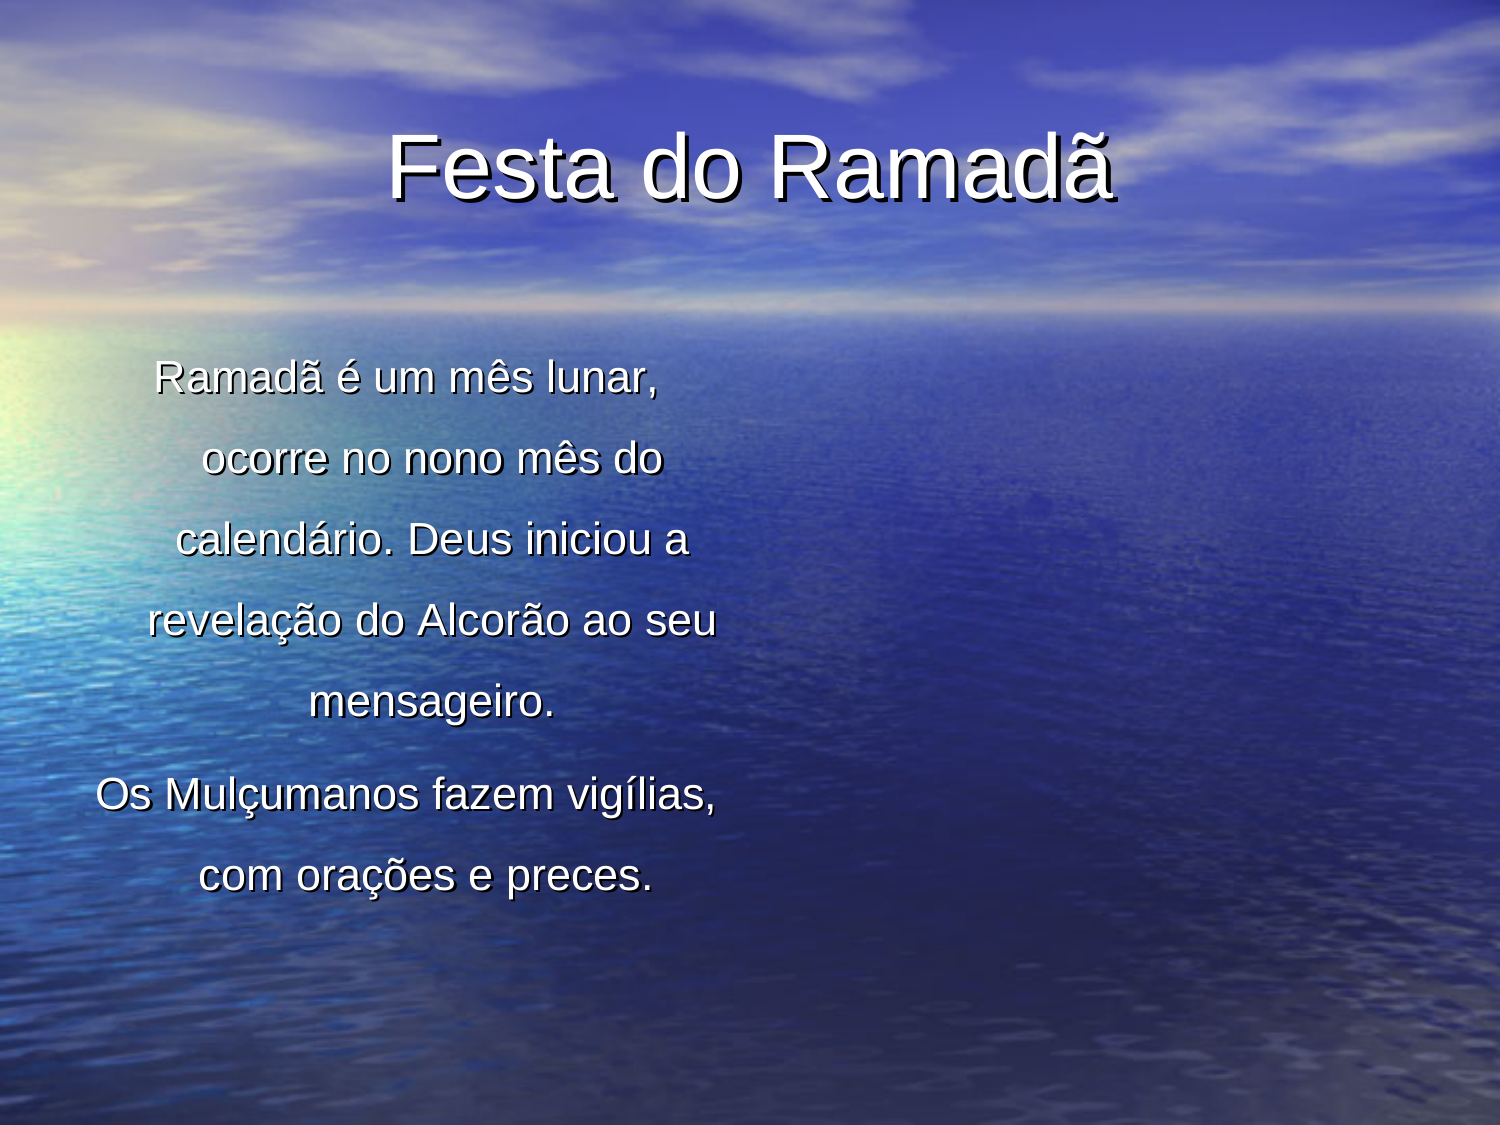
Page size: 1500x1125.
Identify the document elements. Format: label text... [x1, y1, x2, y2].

title Festa do Ramadã [75, 47, 1426, 276]
picture [0, 0, 1500, 1125]
list Ramadã é um mês lunar, ocorre no nono mês do calendário. Deus iniciou a revelação do Alcorão ao seu mensageiro. Os Mulçumanos fazem vigílias, com orações e preces. [75, 312, 738, 988]
